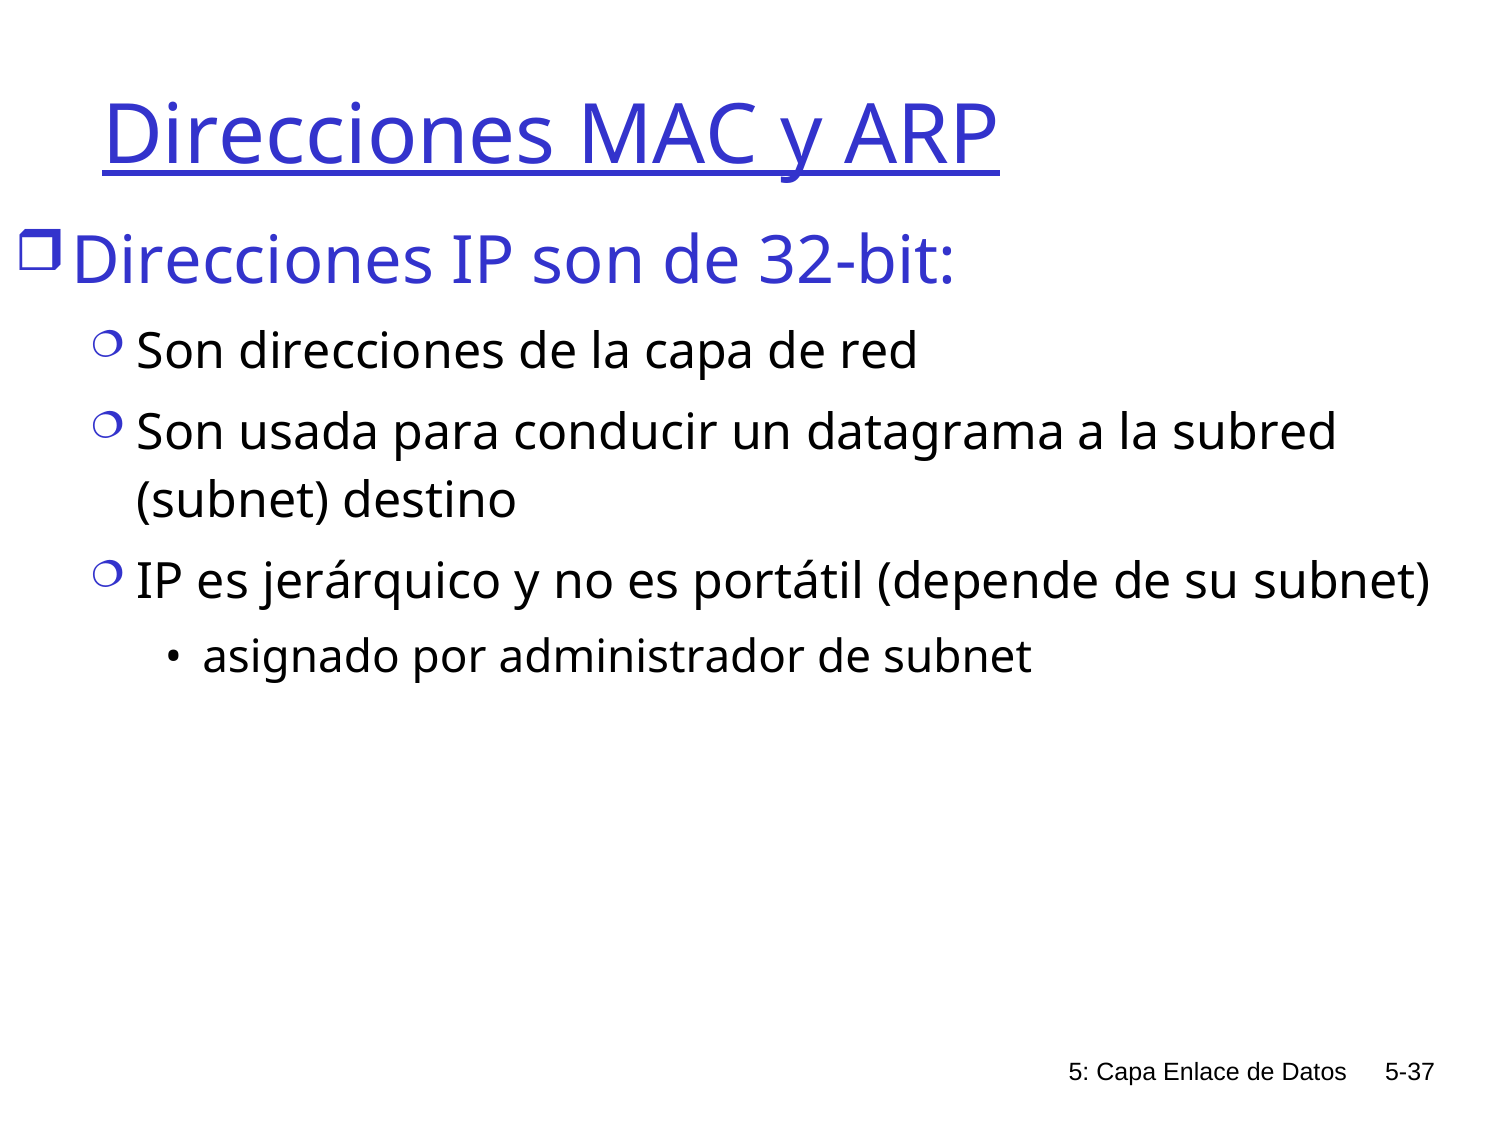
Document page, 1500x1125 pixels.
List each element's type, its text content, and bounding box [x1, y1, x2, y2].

title Direcciones MAC y ARP [87, 37, 1363, 204]
list Direcciones IP son de 32-bit: Son direcciones de la capa de red Son usada para conducir un datagrama a la subred (subnet) destino IP es jerárquico y no es portátil (depende de su subnet) asignado por administrador de subnet [0, 204, 1477, 1125]
